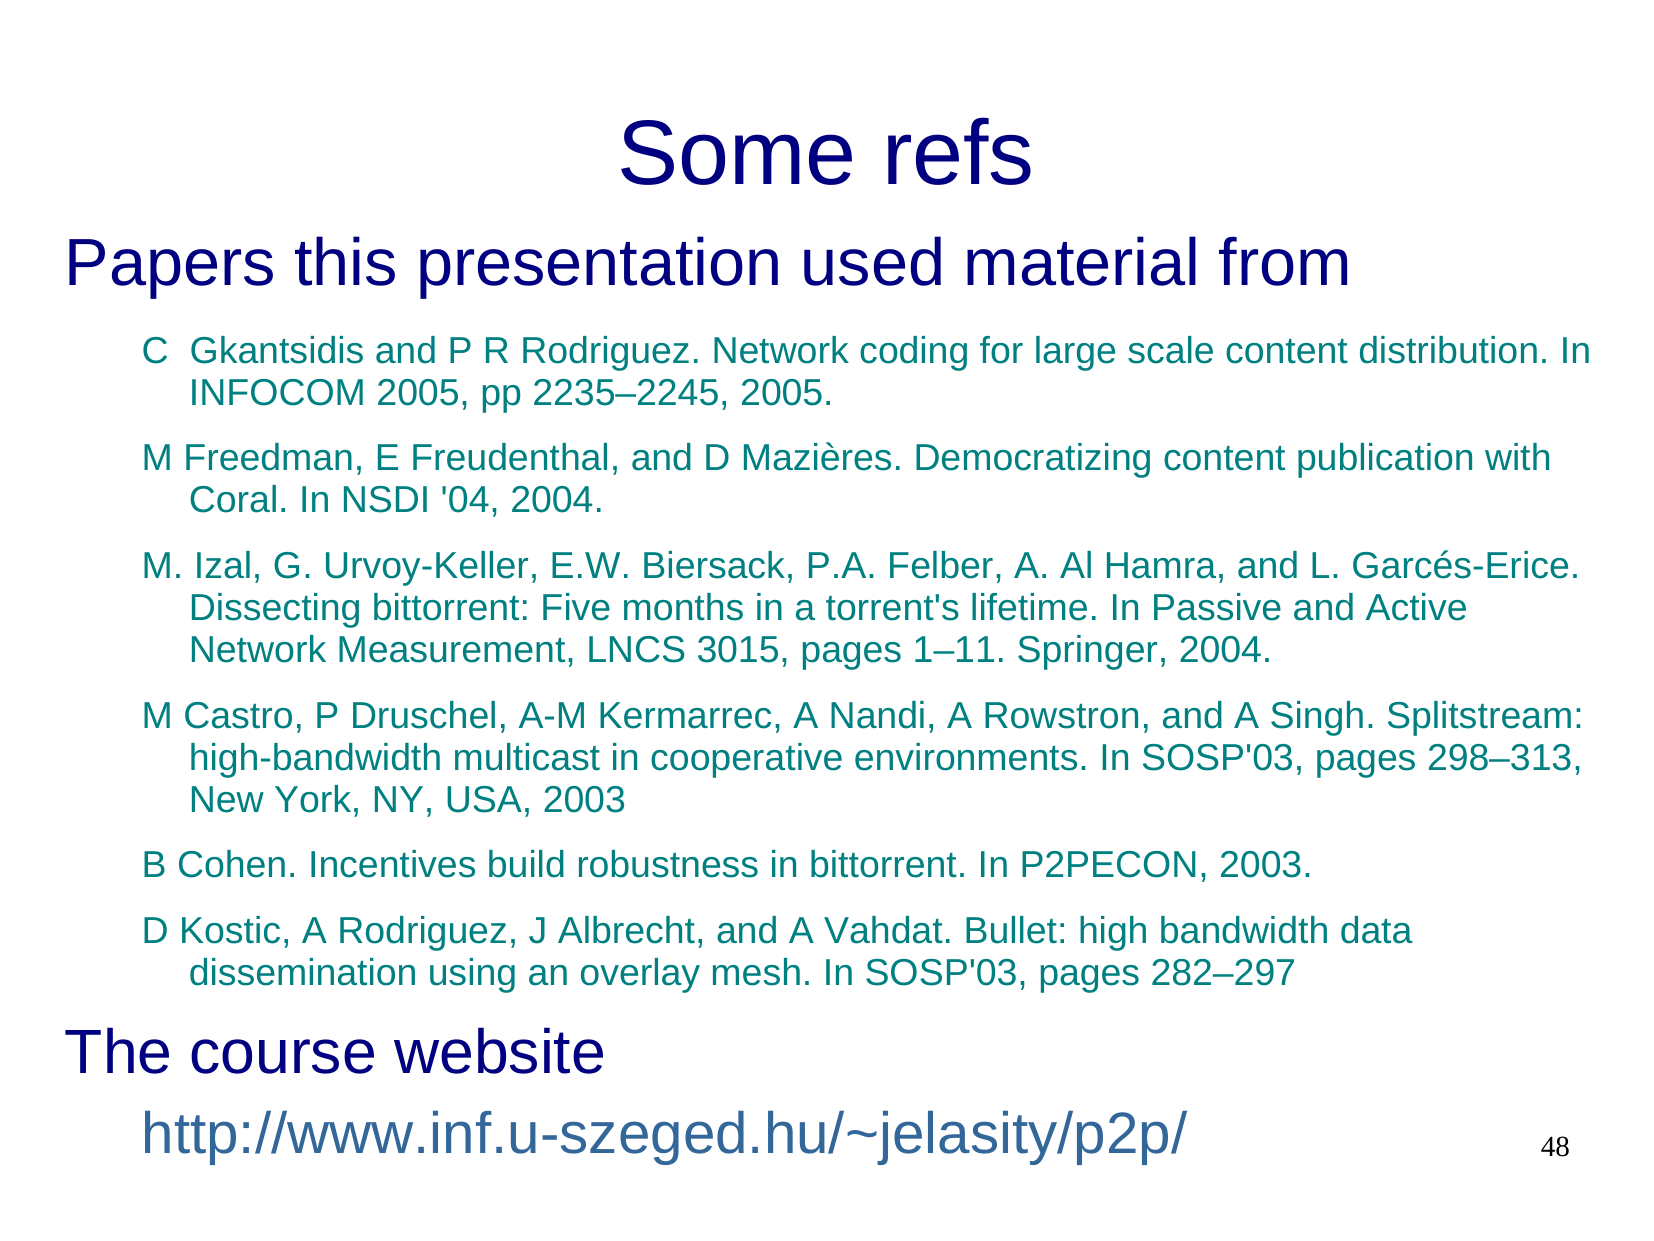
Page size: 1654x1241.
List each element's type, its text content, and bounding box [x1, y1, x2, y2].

title Some refs [82, 49, 1571, 225]
list Papers this presentation used material from C Gkantsidis and P R Rodriguez. Network coding for large scale content distribution. In INFOCOM 2005, pp 2235–2245, 2005. M Freedman, E Freudenthal, and D Mazières. Democratizing content publication with Coral. In NSDI '04, 2004. M. Izal, G. Urvoy-Keller, E.W. Biersack, P.A. Felber, A. Al Hamra, and L. Garcés-Erice. Dissecting bittorrent: Five months in a torrent's lifetime. In Passive and Active Network Measurement, LNCS 3015, pages 1–11. Springer, 2004. M Castro, P Druschel, A-M Kermarrec, A Nandi, A Rowstron, and A Singh. Splitstream: high-bandwidth multicast in cooperative environments. In SOSP'03, pages 298–313, New York, NY, USA, 2003 B Cohen. Incentives build robustness in bittorrent. In P2PECON, 2003. D Kostic, A Rodriguez, J Albrecht, and A Vahdat. Bullet: high bandwidth data dissemination using an overlay mesh. In SOSP'03, pages 282–297 The course website http://www.inf.u-szeged.hu/~jelasity/p2p/ [47, 225, 1613, 1167]
